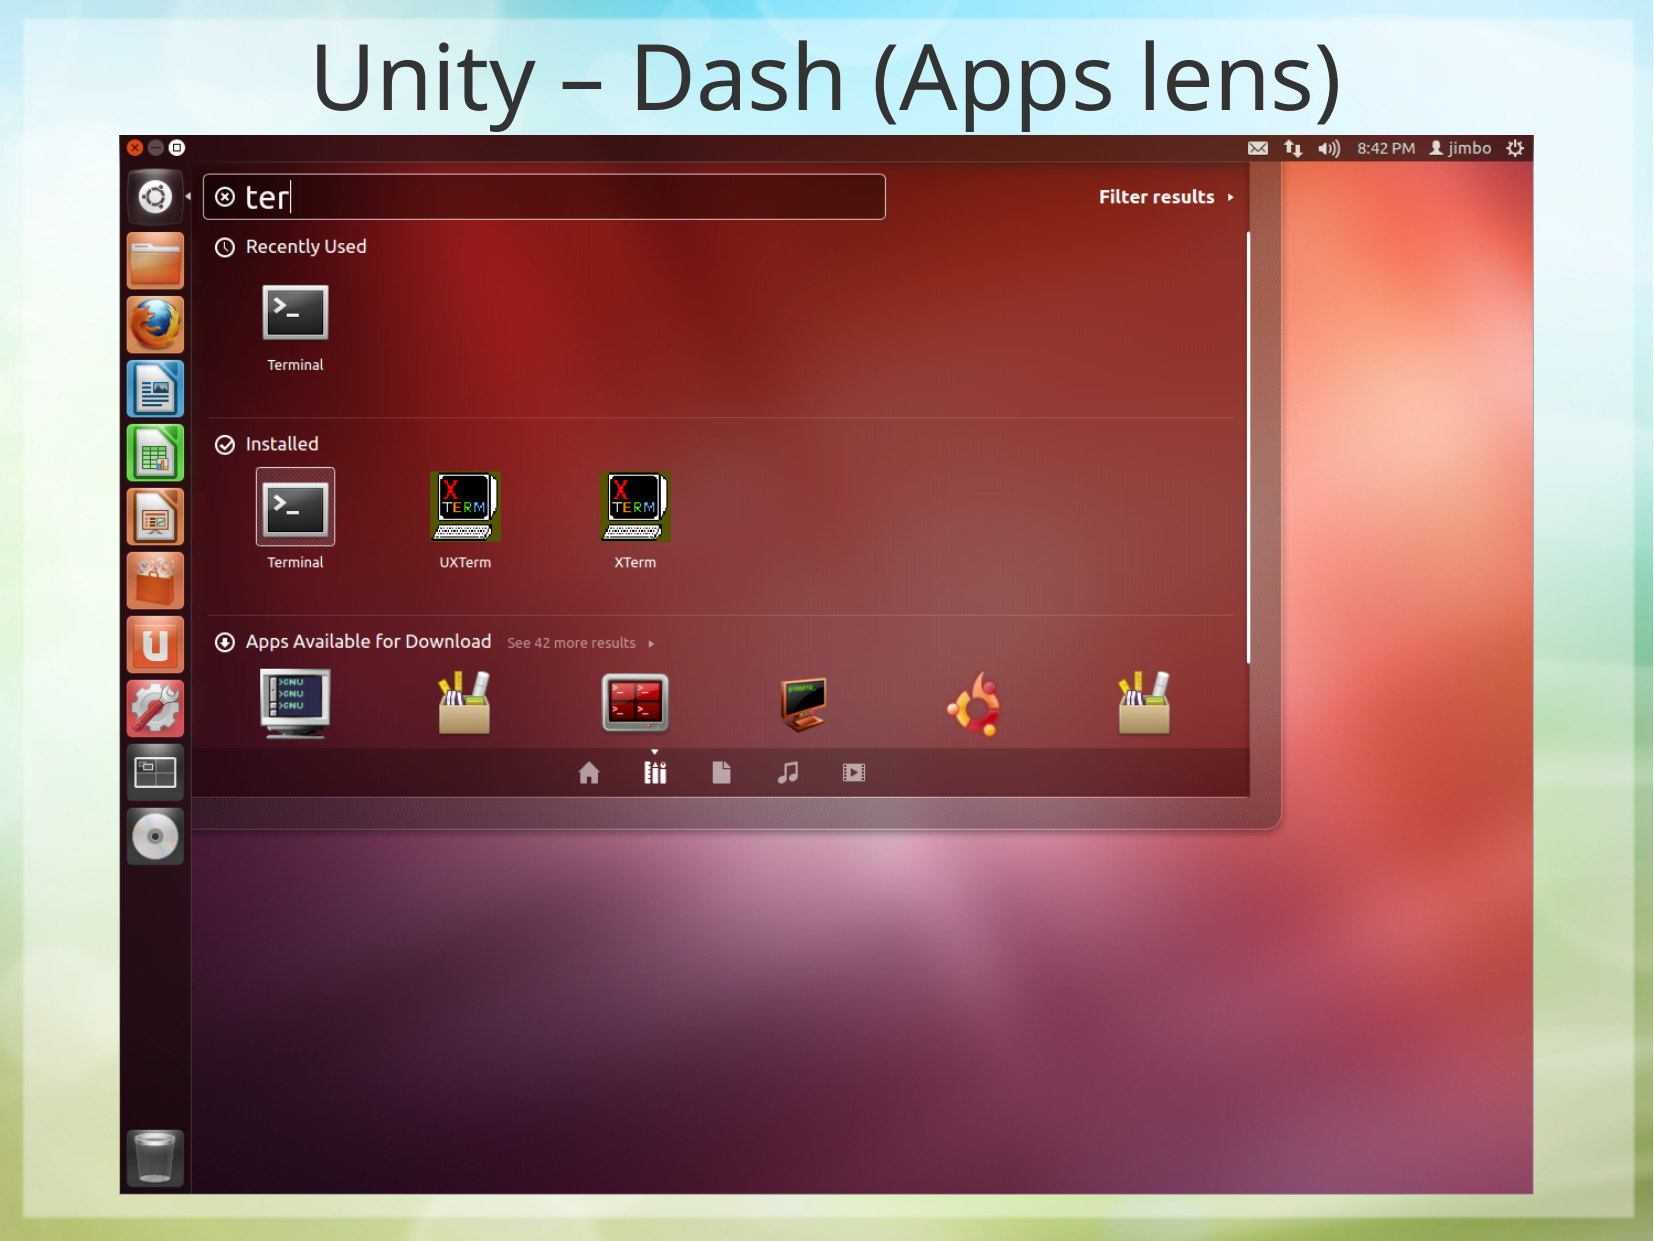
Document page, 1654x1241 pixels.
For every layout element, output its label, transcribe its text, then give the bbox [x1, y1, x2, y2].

title Unity – Dash (Apps lens) [82, 0, 1571, 151]
picture [0, 0, 1654, 1241]
